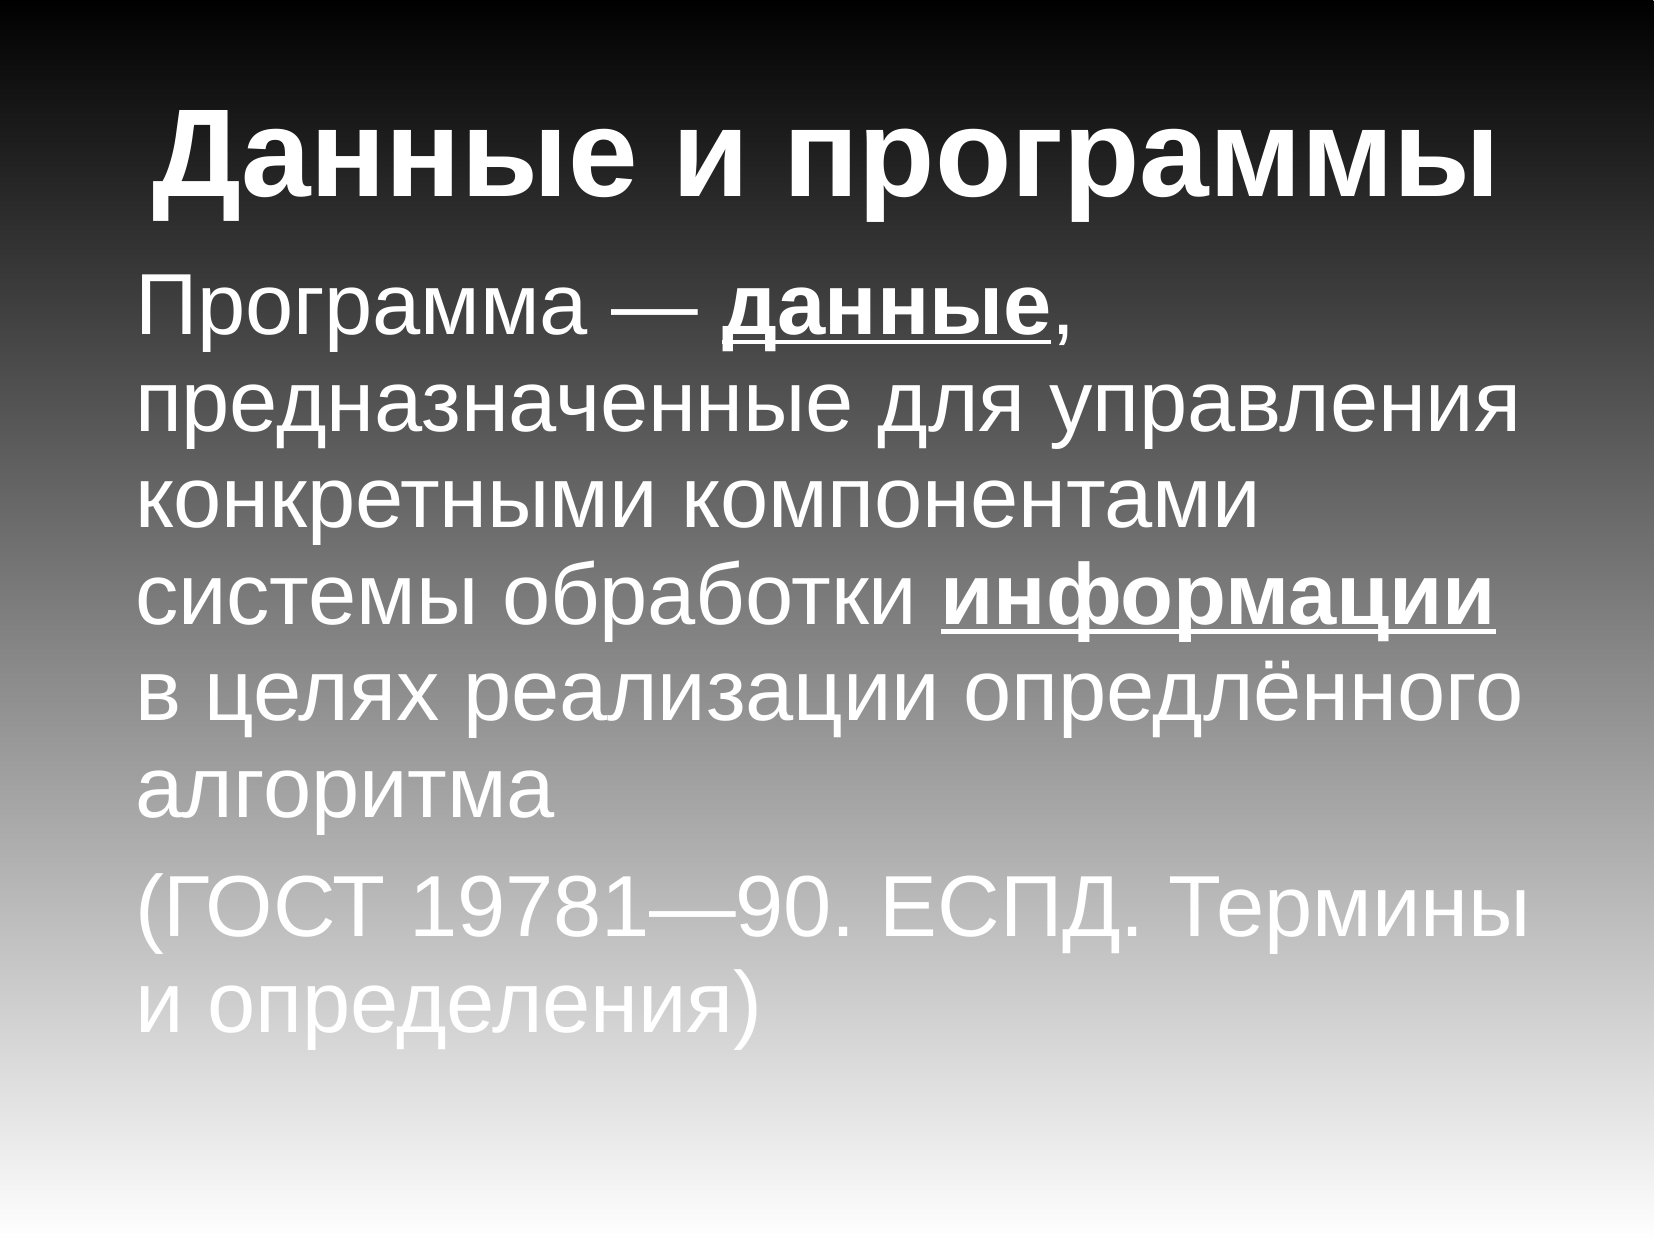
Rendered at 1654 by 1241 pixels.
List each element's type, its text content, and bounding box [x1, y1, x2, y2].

list Программа — данные, предназначенные для управления конкретными компонентами системы обработки информации в целях реализации опредлённого алгоритма (ГОСТ 19781—90. ЕСПД. Термины и определения) [80, 256, 1536, 1146]
title Данные и программы [82, 49, 1571, 257]
